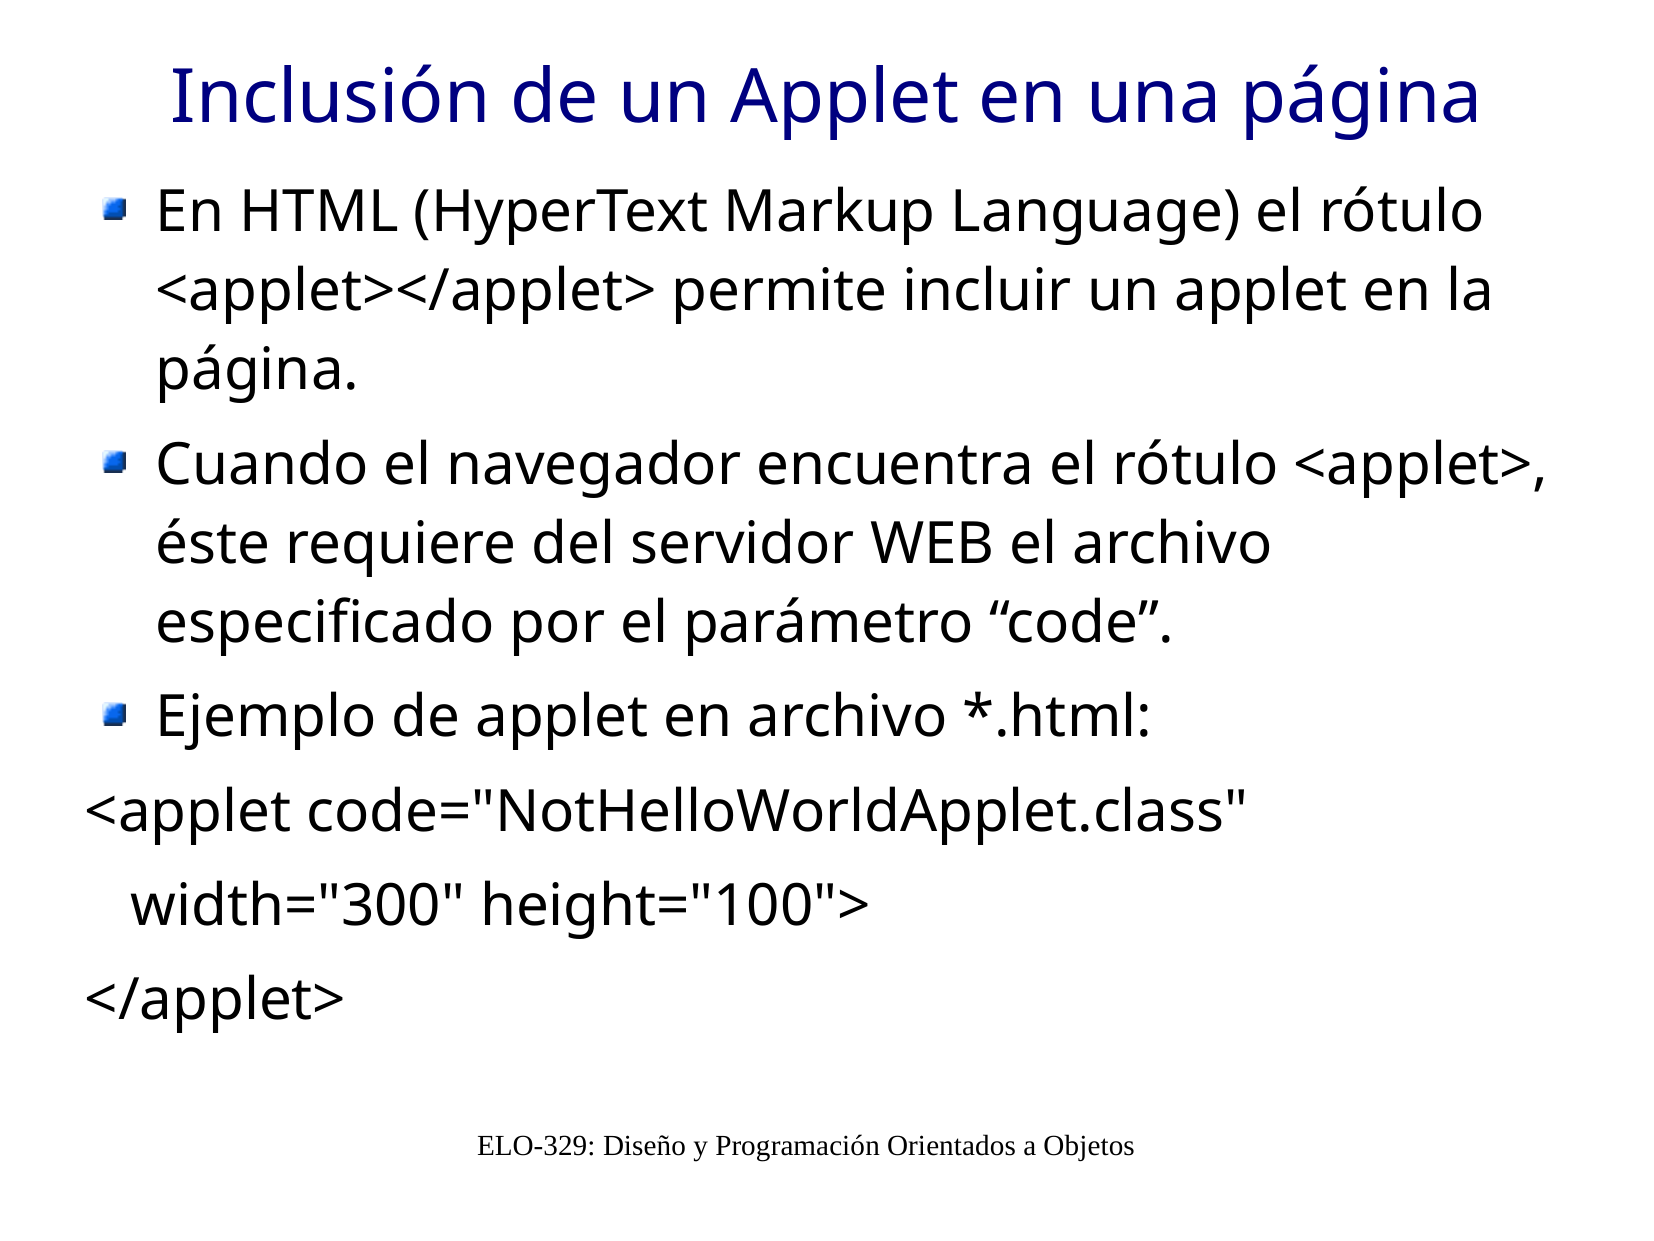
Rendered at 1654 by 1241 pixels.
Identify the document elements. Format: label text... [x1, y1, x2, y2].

list En HTML (HyperText Markup Language) el rótulo <applet></applet> permite incluir un applet en la página. Cuando el navegador encuentra el rótulo <applet>, éste requiere del servidor WEB el archivo especificado por el parámetro “code”. Ejemplo de applet en archivo *.html: <applet code="NotHelloWorldApplet.class" width="300" height="100"> </applet> [81, 169, 1571, 1120]
title Inclusión de un Applet en una página [82, 43, 1571, 145]
